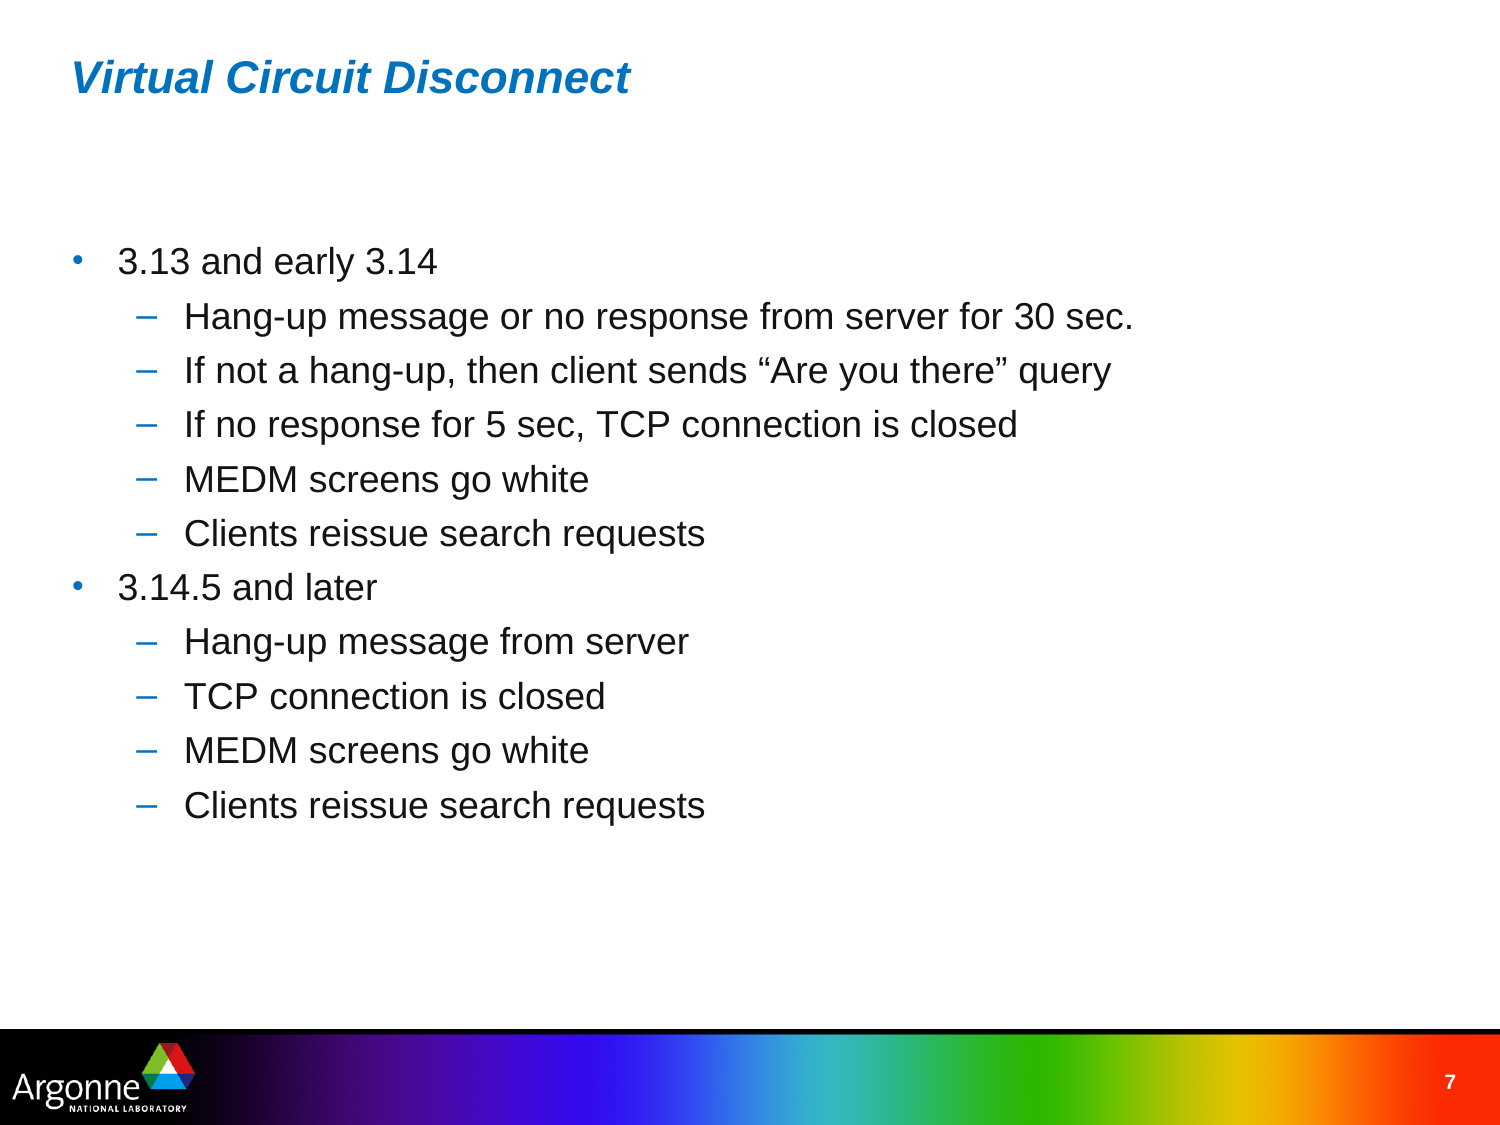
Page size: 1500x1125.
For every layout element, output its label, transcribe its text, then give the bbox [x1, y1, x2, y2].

title Virtual Circuit Disconnect [55, 54, 1361, 120]
list 3.13 and early 3.14 Hang-up message or no response from server for 30 sec. If not a hang-up, then client sends “Are you there” query If no response for 5 sec, TCP connection is closed MEDM screens go white Clients reissue search requests 3.14.5 and later Hang-up message from server TCP connection is closed MEDM screens go white Clients reissue search requests [56, 229, 1359, 973]
picture [0, 1029, 1500, 1125]
